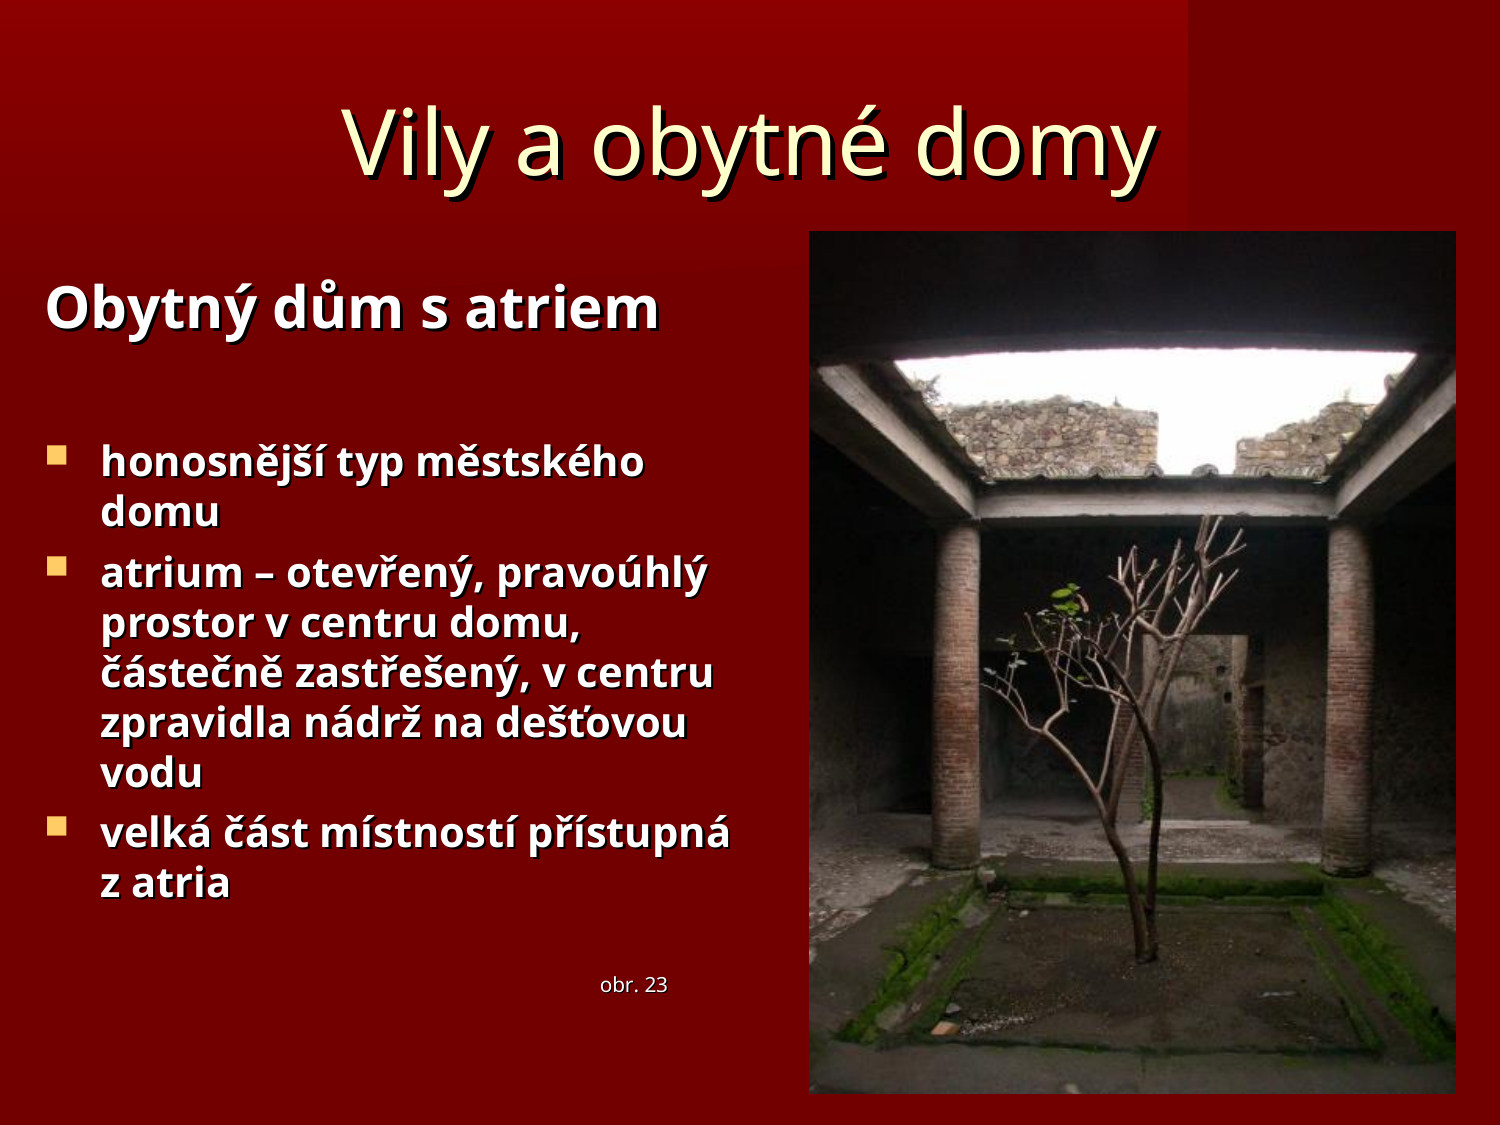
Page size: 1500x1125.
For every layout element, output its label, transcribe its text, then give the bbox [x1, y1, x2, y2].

text_box [809, 231, 1456, 1095]
title Vily a obytné domy [75, 45, 1426, 233]
list Obytný dům s atriem honosnější typ městského domu atrium – otevřený, pravoúhlý prostor v centru domu, částečně zastřešený, v centru zpravidla nádrž na dešťovou vodu velká část místností přístupná z atria obr. 23 [29, 262, 786, 1004]
